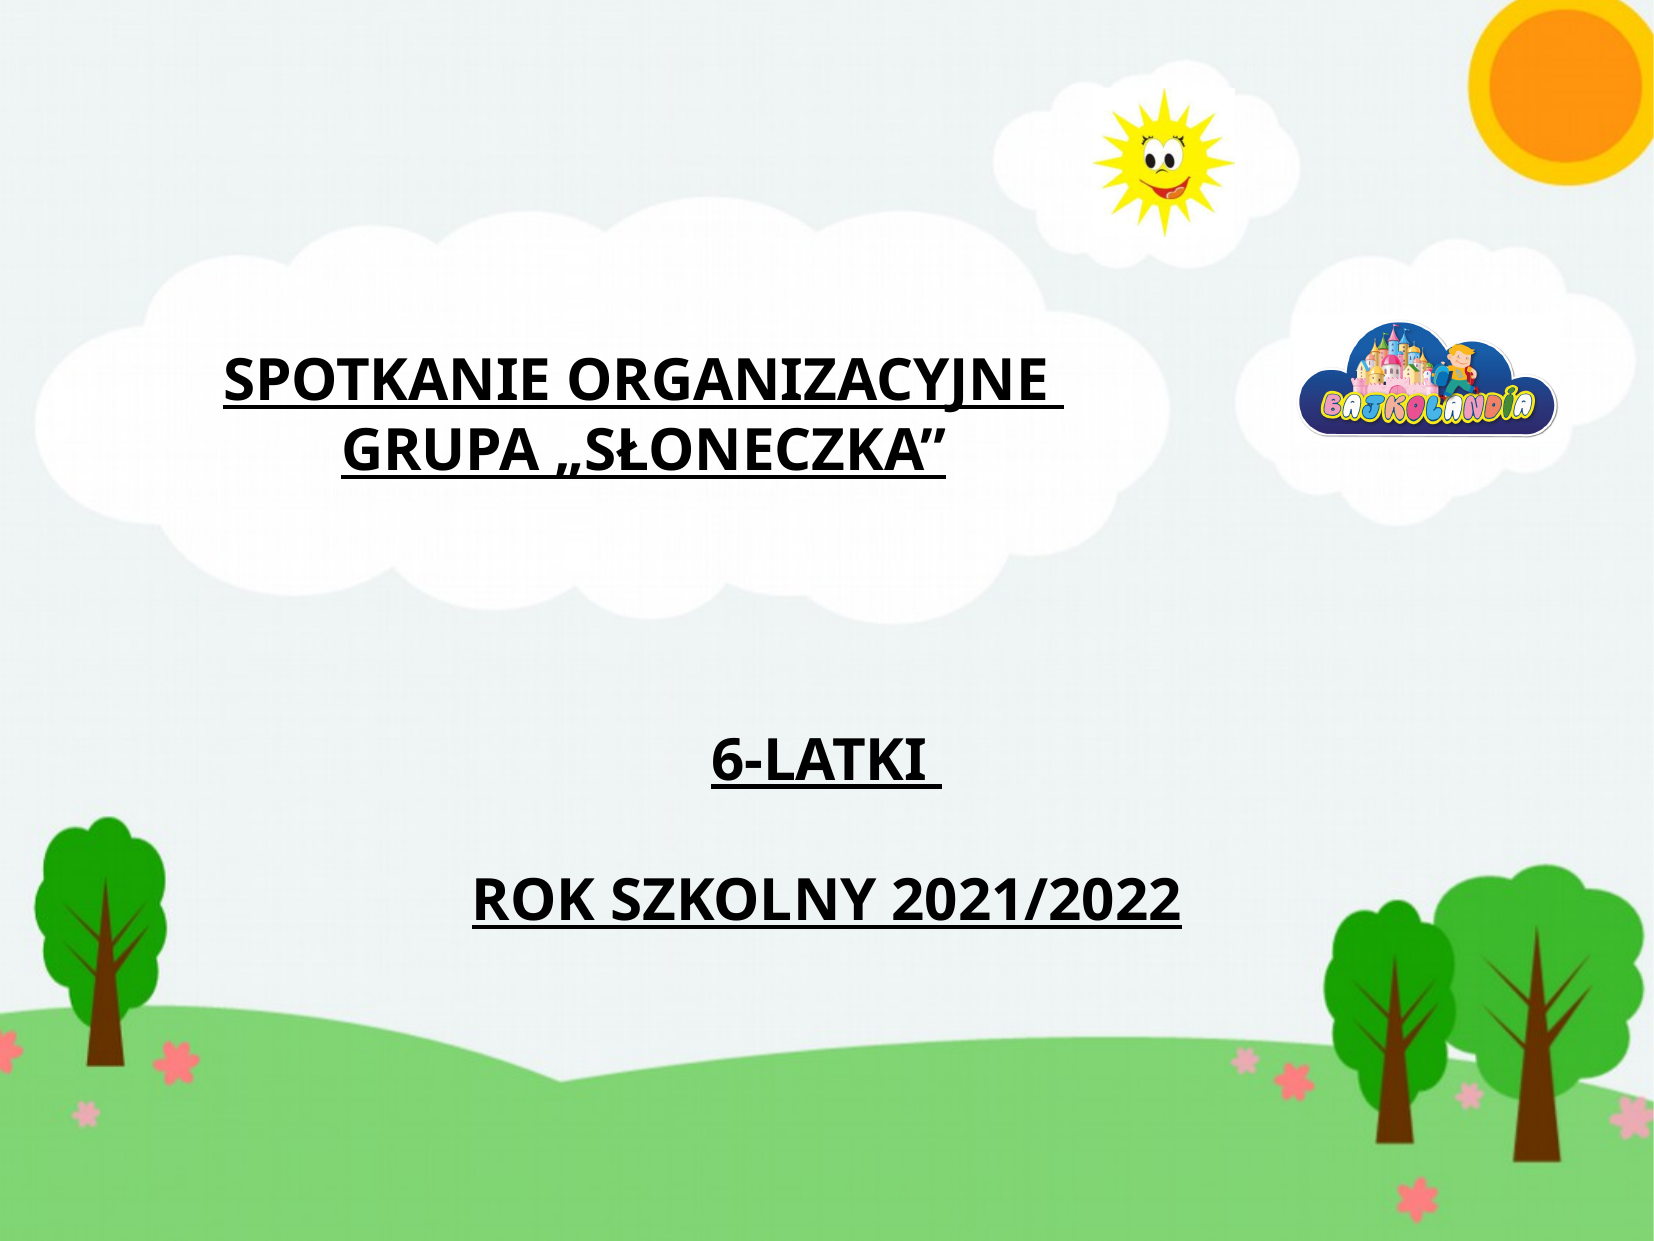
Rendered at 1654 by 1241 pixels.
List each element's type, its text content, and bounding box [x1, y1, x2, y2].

picture [1092, 88, 1235, 237]
title SPOTKANIE ORGANIZACYJNE GRUPA „SŁONECZKA” [0, 265, 1376, 559]
picture [1293, 314, 1560, 443]
subtitle 6-LATKI ROK SZKOLNY 2021/2022 [401, 708, 1252, 945]
